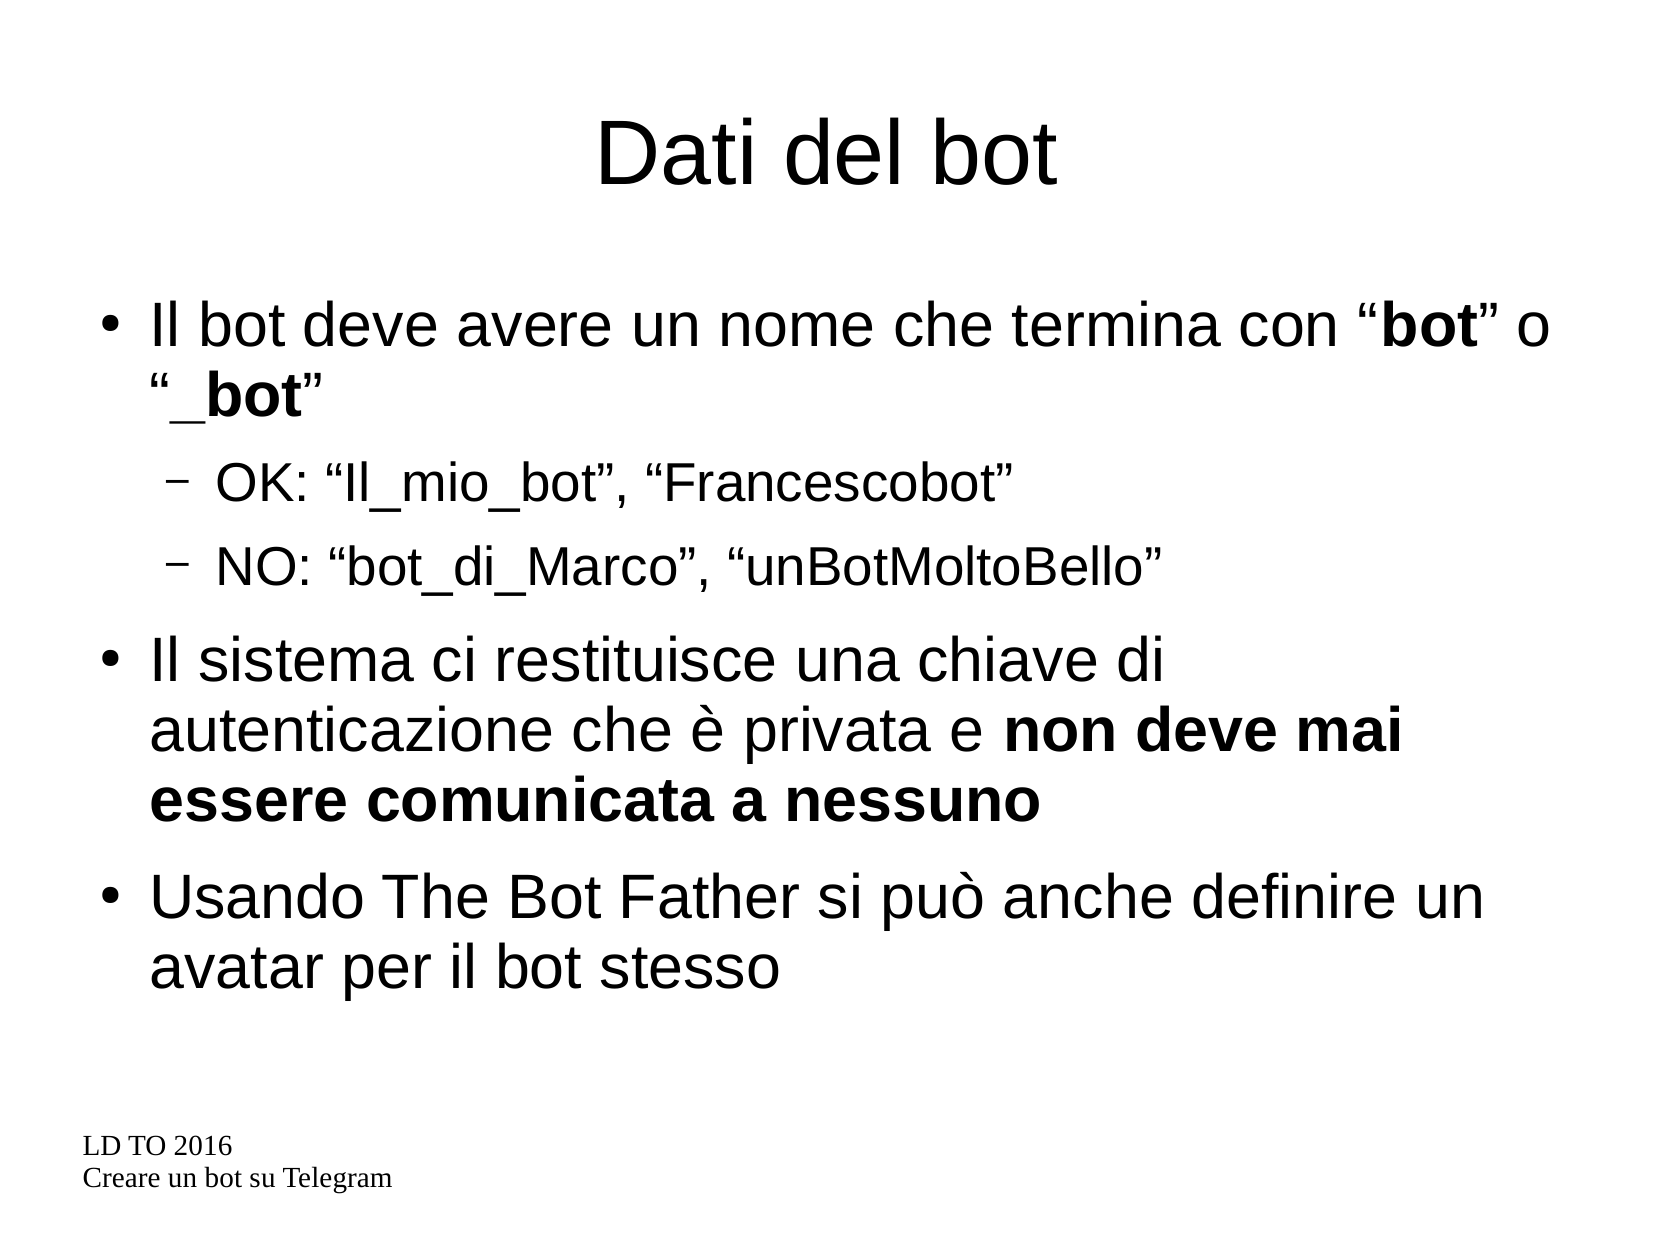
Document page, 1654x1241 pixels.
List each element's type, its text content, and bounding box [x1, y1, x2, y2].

title Dati del bot [82, 49, 1571, 257]
list Il bot deve avere un nome che termina con “bot” o “_bot” OK: “Il_mio_bot”, “Francescobot” NO: “bot_di_Marco”, “unBotMoltoBello” Il sistema ci restituisce una chiave di autenticazione che è privata e non deve mai essere comunicata a nessuno Usando The Bot Father si può anche definire un avatar per il bot stesso [82, 290, 1571, 1010]
